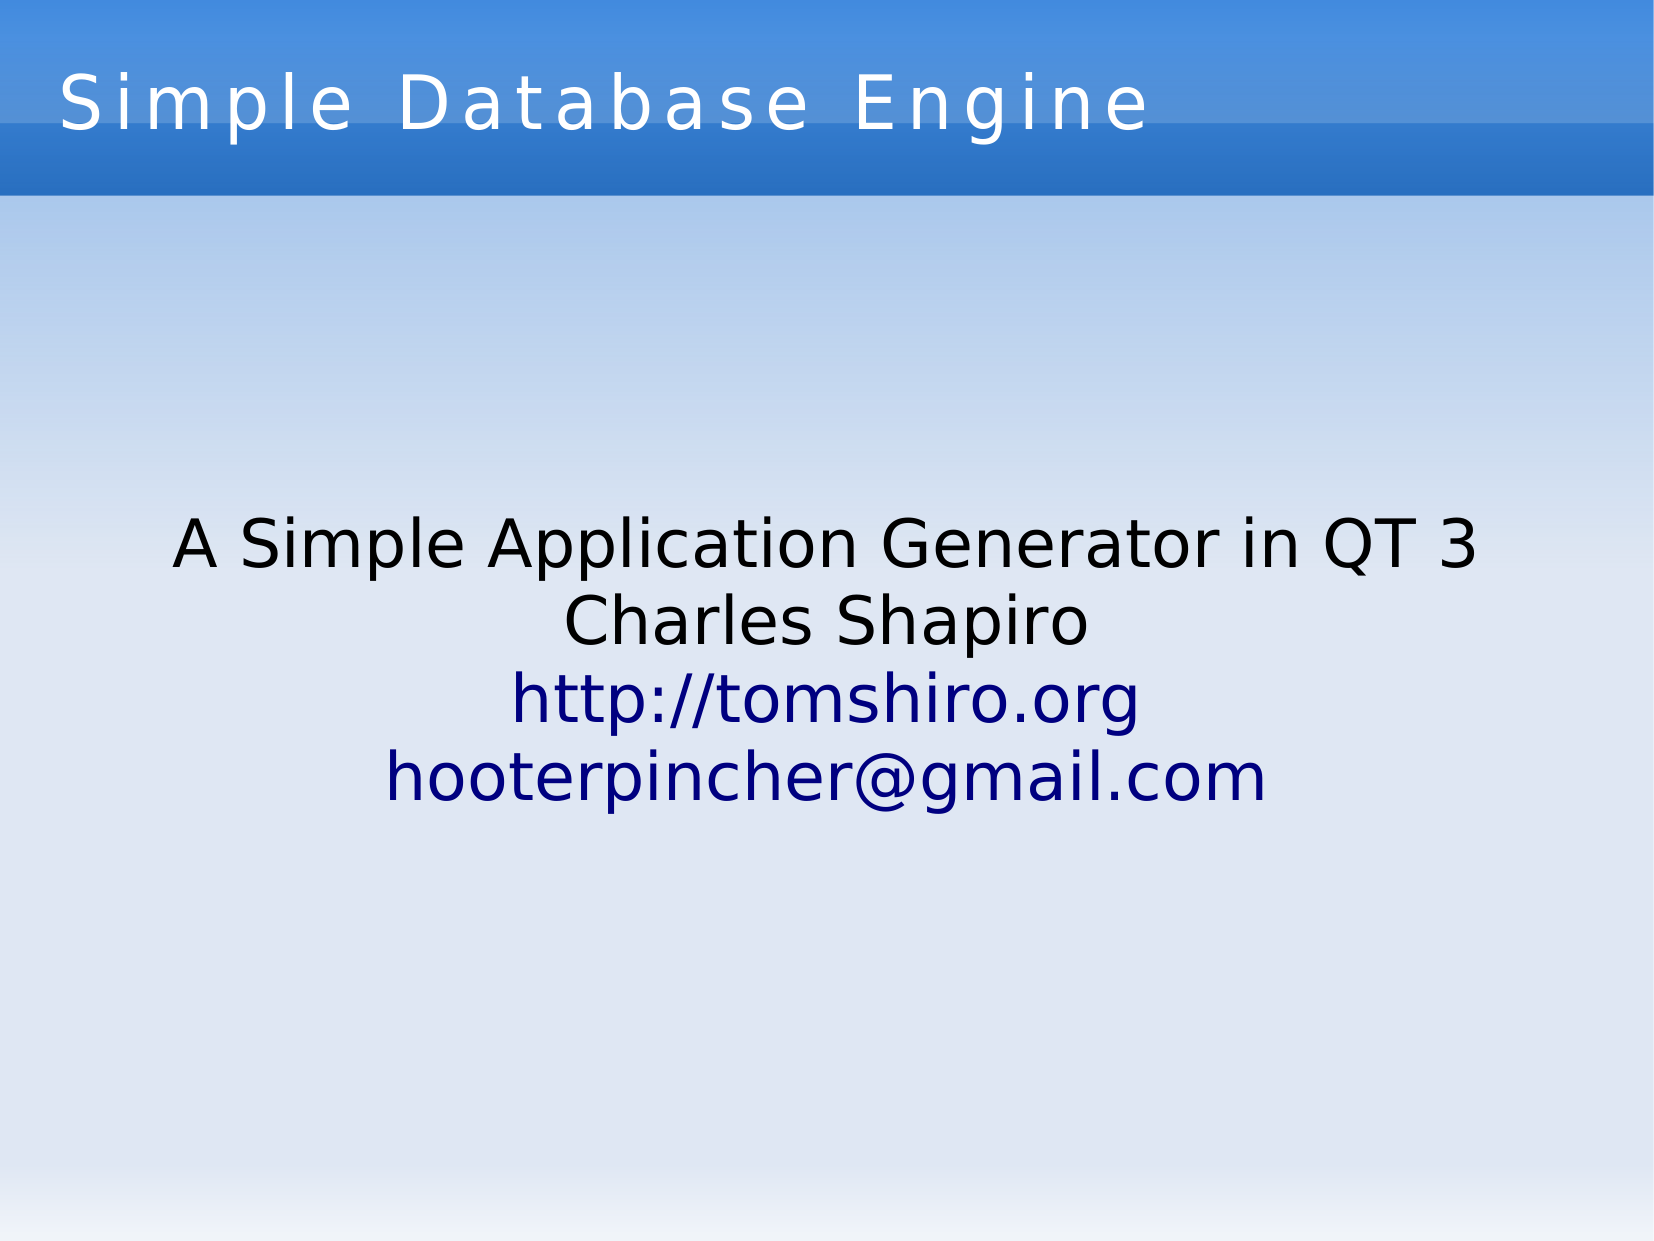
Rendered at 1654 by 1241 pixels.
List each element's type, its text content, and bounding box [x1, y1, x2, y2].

subtitle A Simple Application Generator in QT 3 Charles Shapiro http://tomshiro.org hooterpincher@gmail.com [82, 290, 1571, 1109]
title Simple Database Engine [59, 29, 1270, 178]
picture [0, 0, 1654, 1241]
